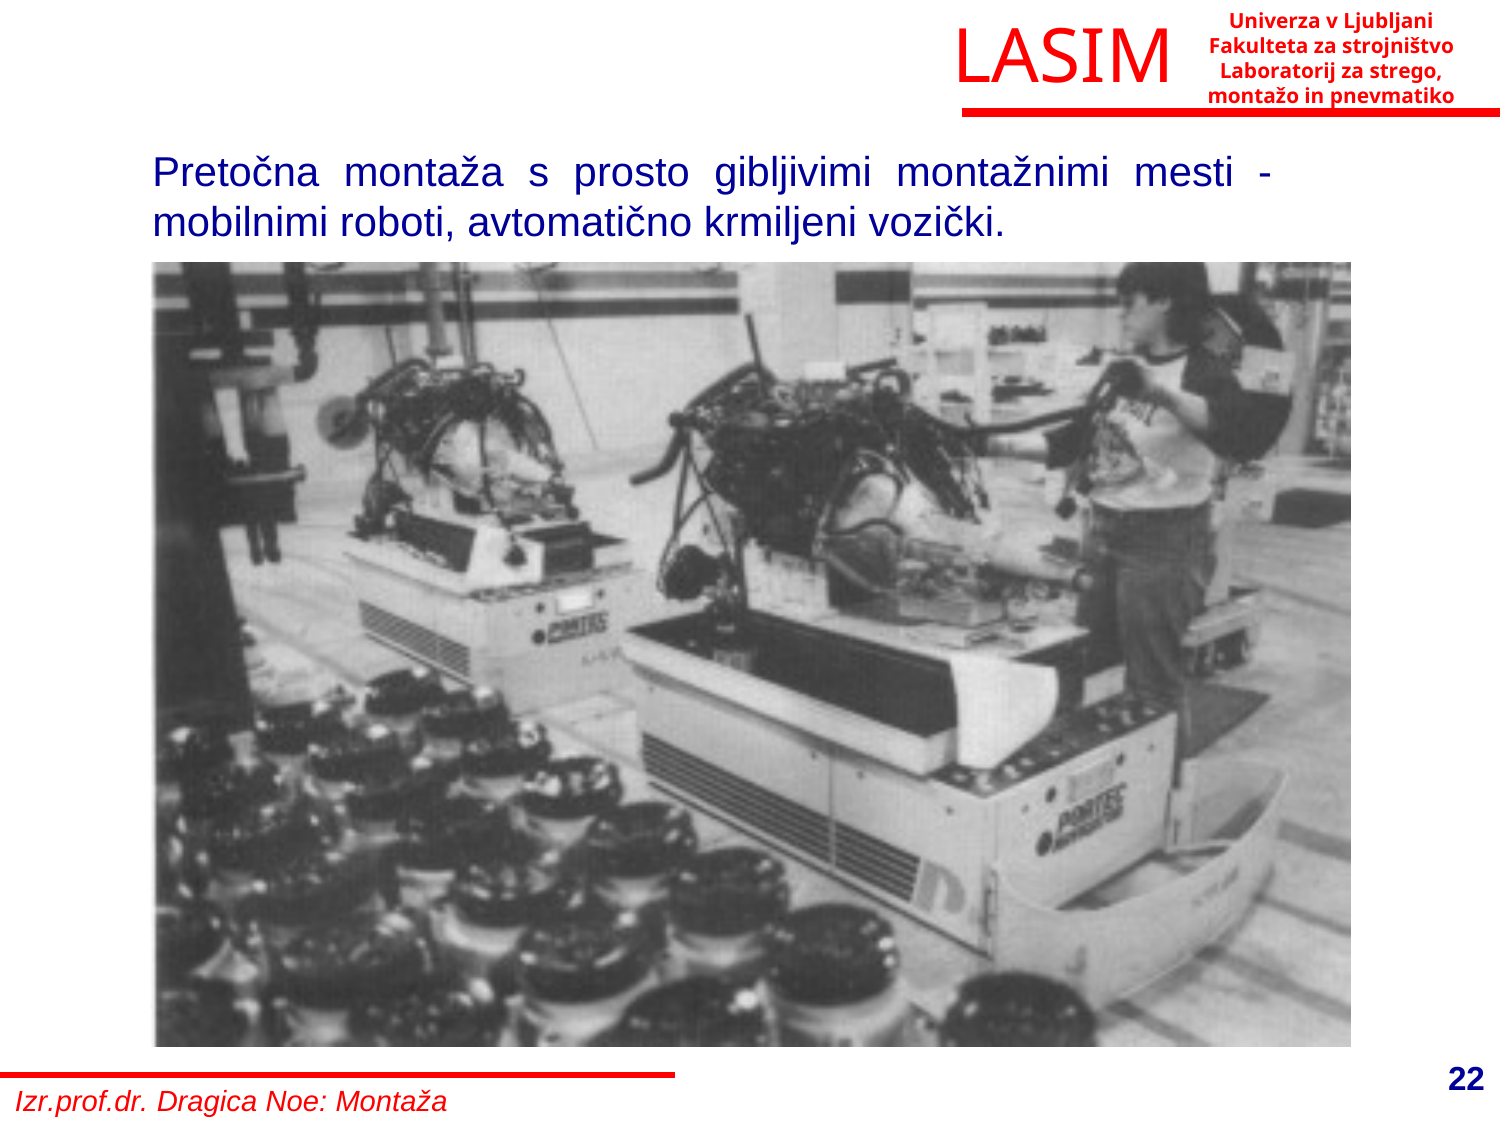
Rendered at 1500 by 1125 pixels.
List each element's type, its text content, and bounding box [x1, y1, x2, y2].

text_box Pretočna montaža s prosto gibljivimi montažnimi mesti - mobilnimi roboti, avtomatično krmiljeni vozički. [137, 137, 1288, 253]
picture [150, 262, 1351, 1047]
